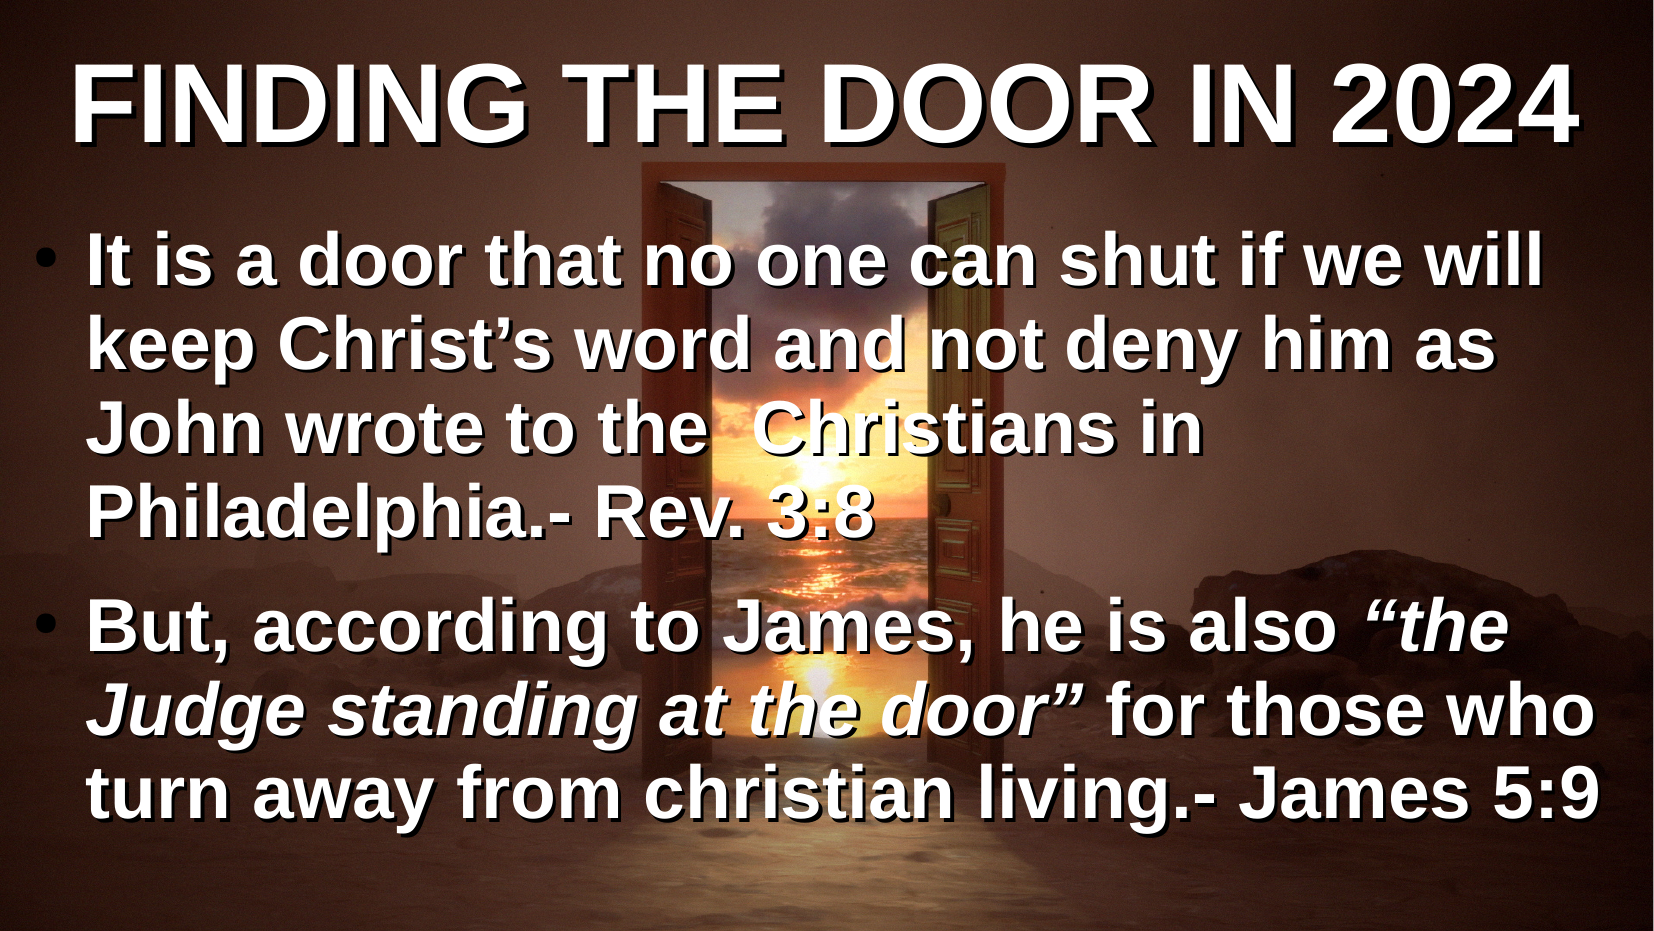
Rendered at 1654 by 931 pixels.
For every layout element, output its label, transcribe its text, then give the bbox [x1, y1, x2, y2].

title FINDING THE DOOR IN 2024 [15, 15, 1636, 193]
picture [0, 0, 1654, 931]
list It is a door that no one can shut if we will keep Christ’s word and not deny him as John wrote to the Christians in Philadelphia.- Rev. 3:8 But, according to James, he is also “the Judge standing at the door” for those who turn away from christian living.- James 5:9 [15, 217, 1636, 916]
